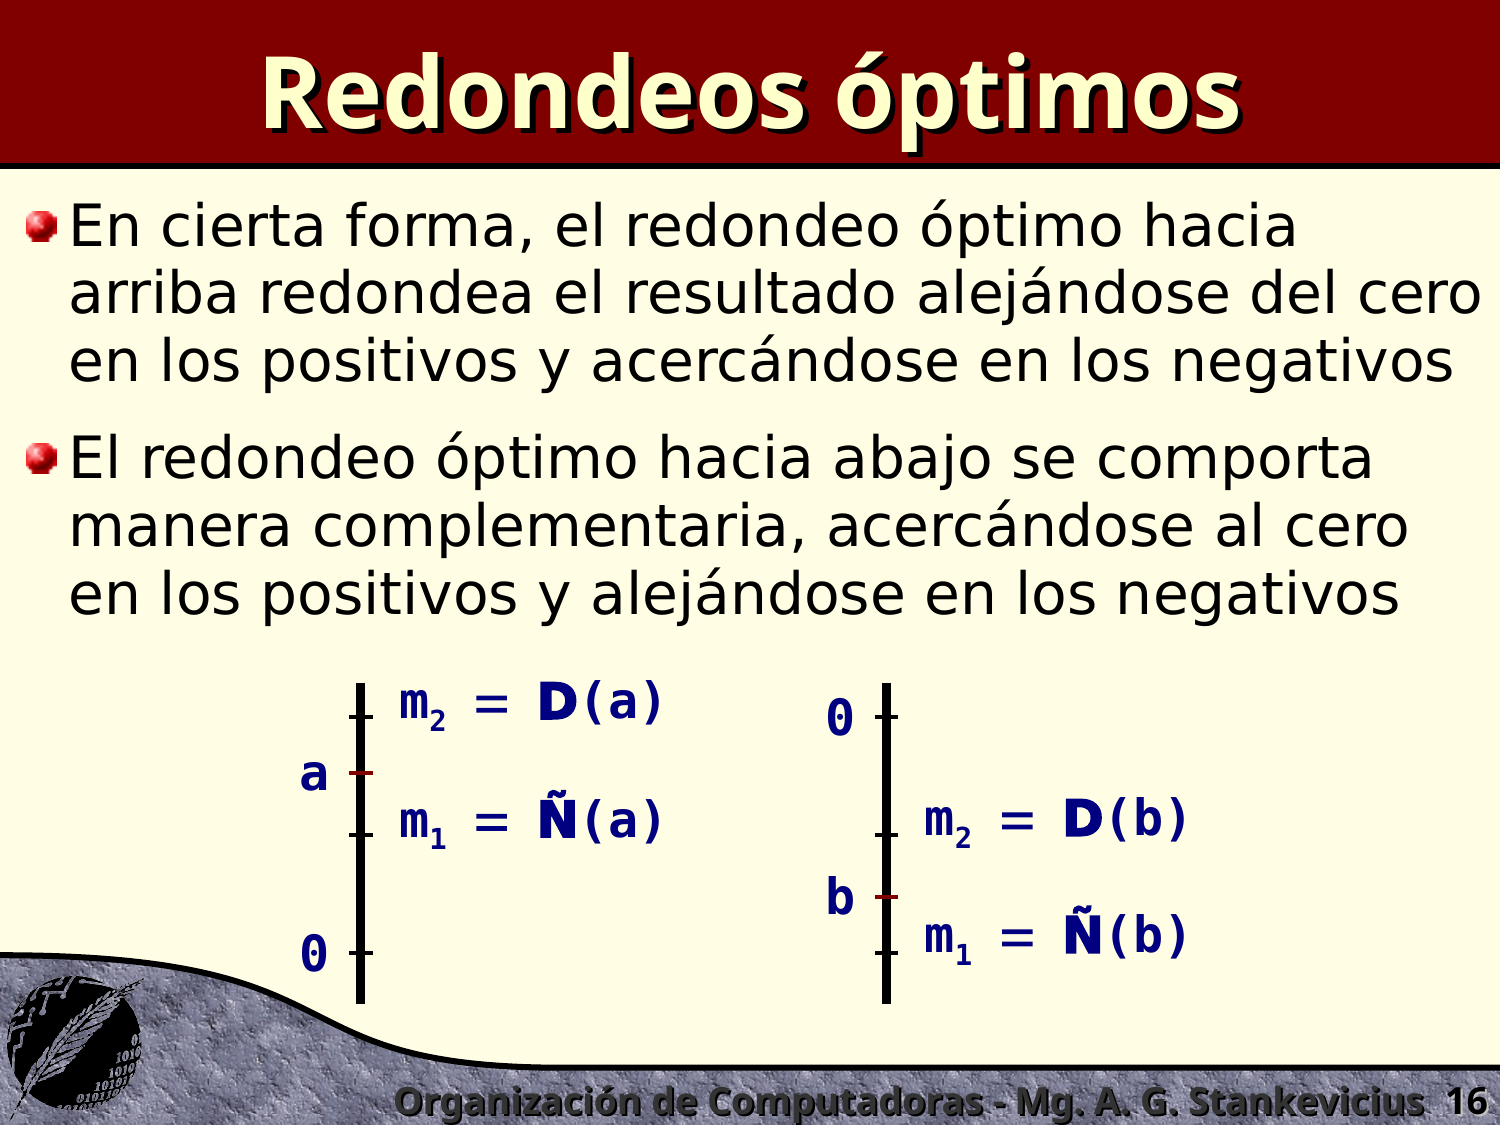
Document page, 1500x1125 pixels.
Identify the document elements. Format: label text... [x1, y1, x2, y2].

text_box a [284, 736, 345, 811]
picture [0, 959, 1500, 1125]
text_box b [810, 860, 870, 935]
text_box m1 = Ñ(b) [910, 898, 1216, 984]
text_box m1 = Ñ(a) [384, 783, 690, 868]
text_box m2 = D(b) [910, 782, 1216, 867]
title Redondeos óptimos [15, 5, 1485, 160]
picture [1058, 1100, 1065, 1110]
list En cierta forma, el redondeo óptimo hacia arriba redondea el resultado alejándose del cero en los positivos y acercándose en los negativos El redondeo óptimo hacia abajo se comporta manera complementaria, acercándose al cero en los positivos y alejándose en los negativos [11, 192, 1486, 935]
picture [802, 1100, 806, 1110]
text_box m2 = D(a) [384, 665, 690, 750]
text_box 0 [810, 681, 870, 755]
text_box 0 [284, 917, 345, 991]
picture [448, 1100, 455, 1110]
